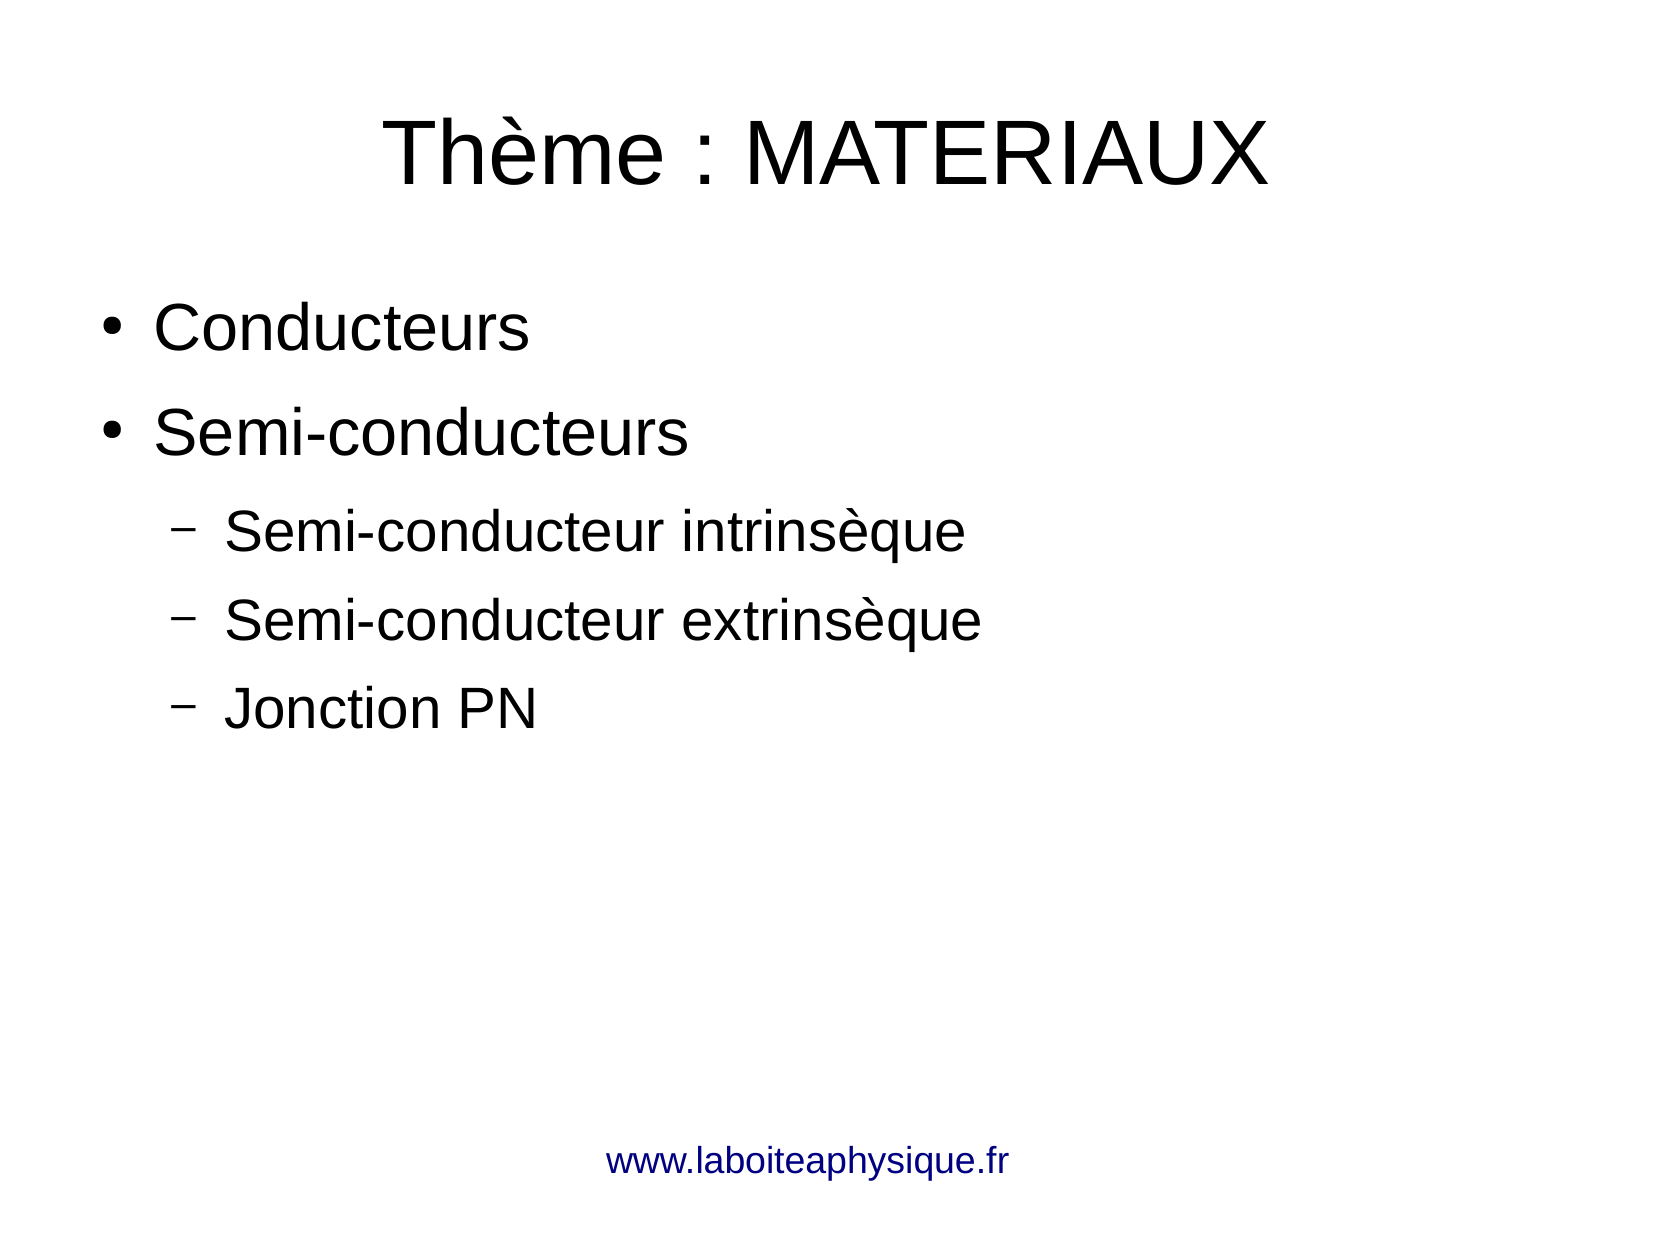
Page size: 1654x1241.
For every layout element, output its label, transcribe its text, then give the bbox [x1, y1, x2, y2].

text_box www.laboiteaphysique.fr [591, 1131, 1029, 1189]
title Thème : MATERIAUX [82, 49, 1571, 257]
list Conducteurs Semi-conducteurs Semi-conducteur intrinsèque Semi-conducteur extrinsèque Jonction PN [82, 290, 1538, 1010]
